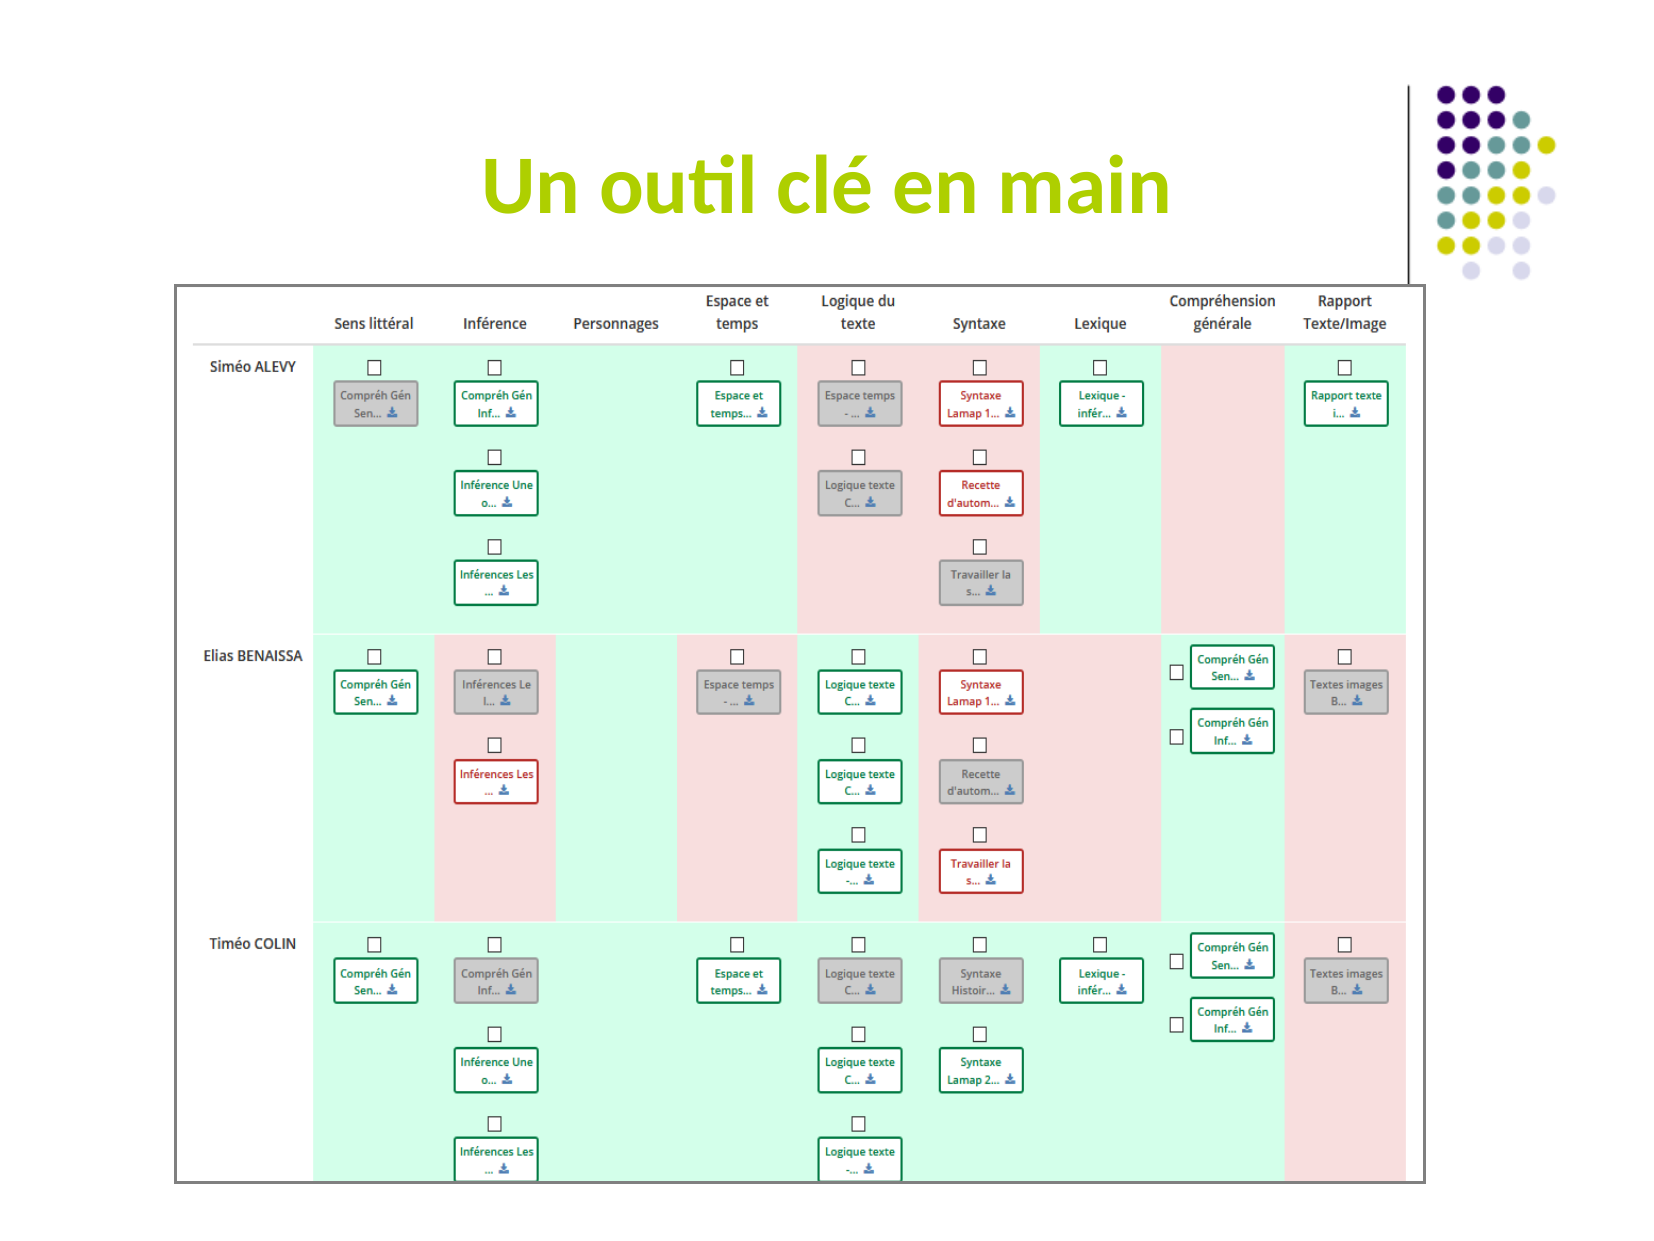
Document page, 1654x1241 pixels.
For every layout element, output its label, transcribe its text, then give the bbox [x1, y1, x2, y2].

picture [1311, 55, 1588, 331]
title Un outil clé en main [82, 76, 1311, 284]
picture [177, 286, 1424, 1182]
